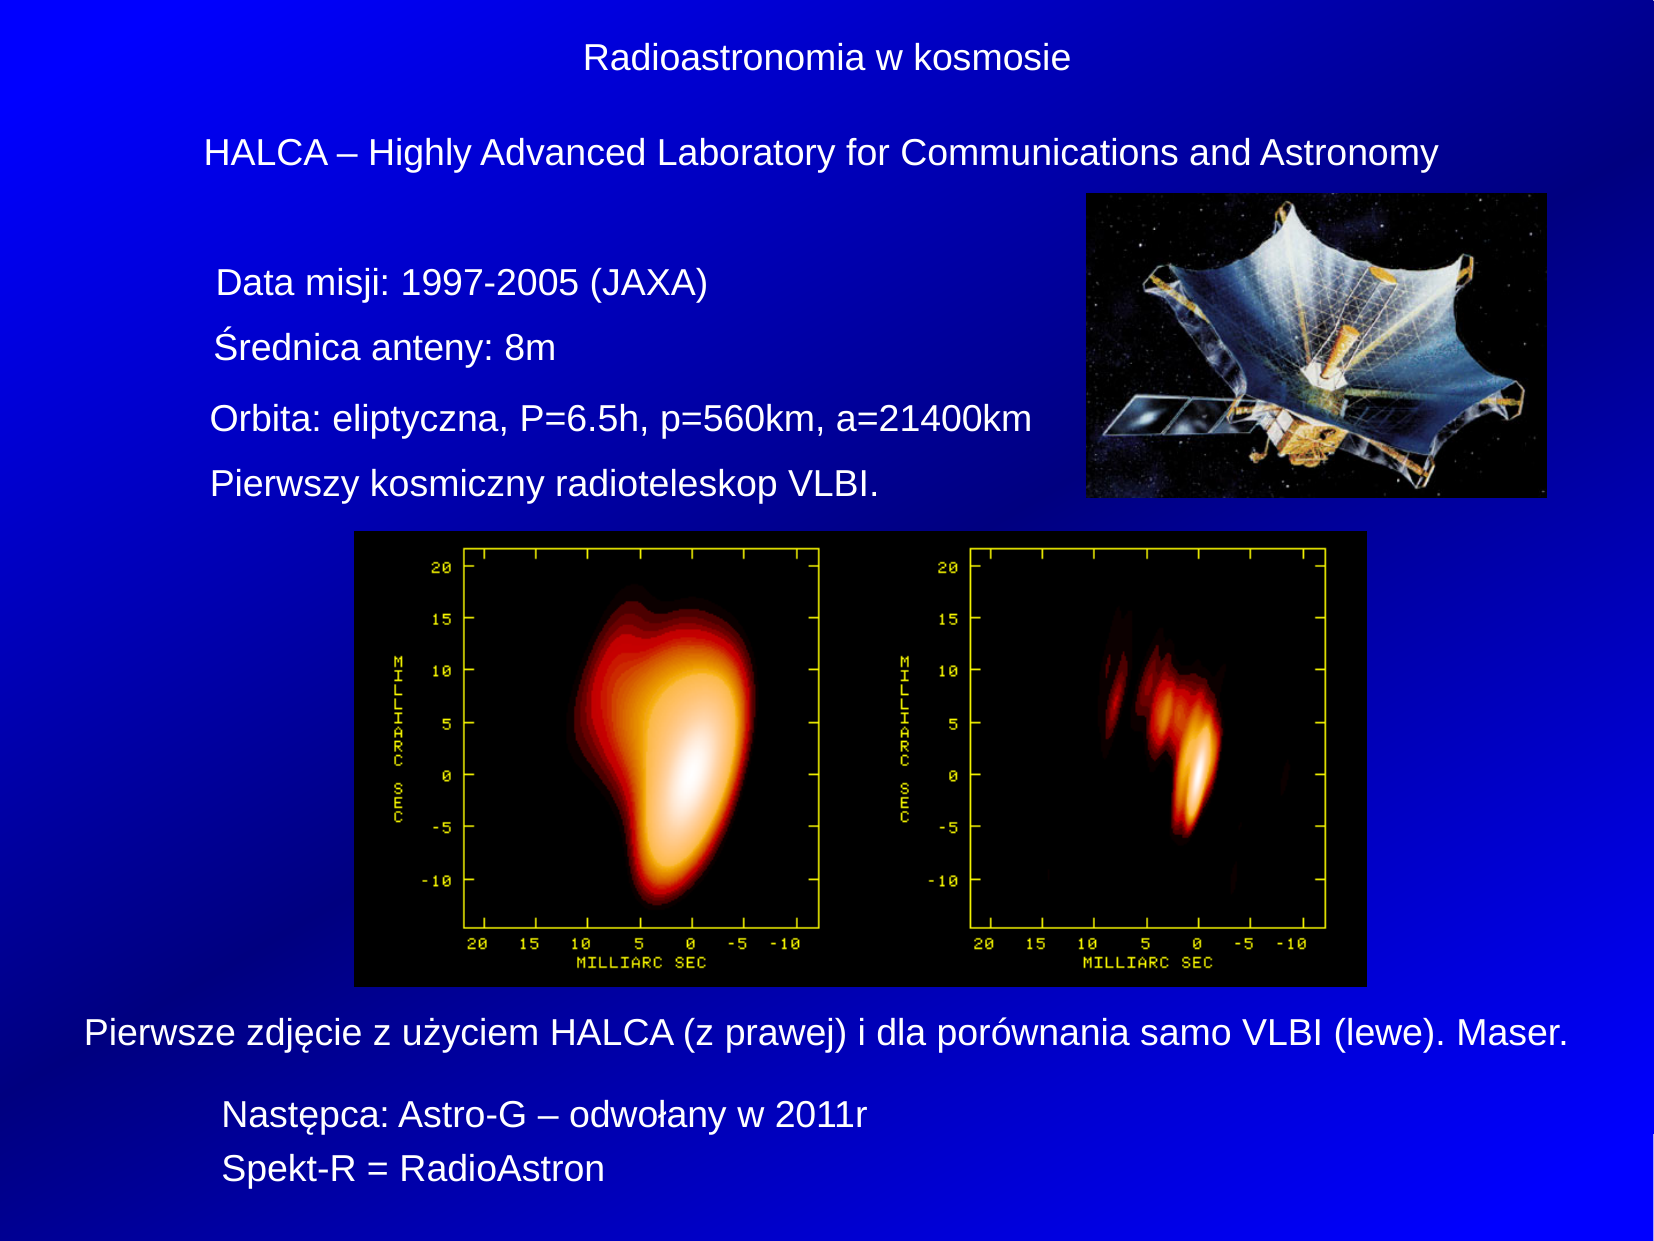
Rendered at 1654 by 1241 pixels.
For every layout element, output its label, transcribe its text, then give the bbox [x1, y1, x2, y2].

picture [1086, 193, 1547, 498]
text_box Pierwszy kosmiczny radioteleskop VLBI. [194, 454, 1049, 512]
text_box Radioastronomia w kosmosie [568, 29, 1087, 87]
picture [354, 531, 1367, 987]
text_box HALCA – Highly Advanced Laboratory for Communications and Astronomy [188, 124, 1455, 181]
text_box Orbita: eliptyczna, P=6.5h, p=560km, a=21400km [194, 389, 1049, 447]
text_box Następca: Astro-G – odwołany w 2011r [206, 1086, 883, 1144]
text_box Pierwsze zdjęcie z użyciem HALCA (z prawej) i dla porównania samo VLBI (lewe). Maser. [69, 1003, 1585, 1061]
text_box Spekt-R = RadioAstron [206, 1139, 621, 1197]
text_box Średnica anteny: 8m [198, 318, 572, 376]
text_box Data misji: 1997-2005 (JAXA) [200, 253, 724, 311]
